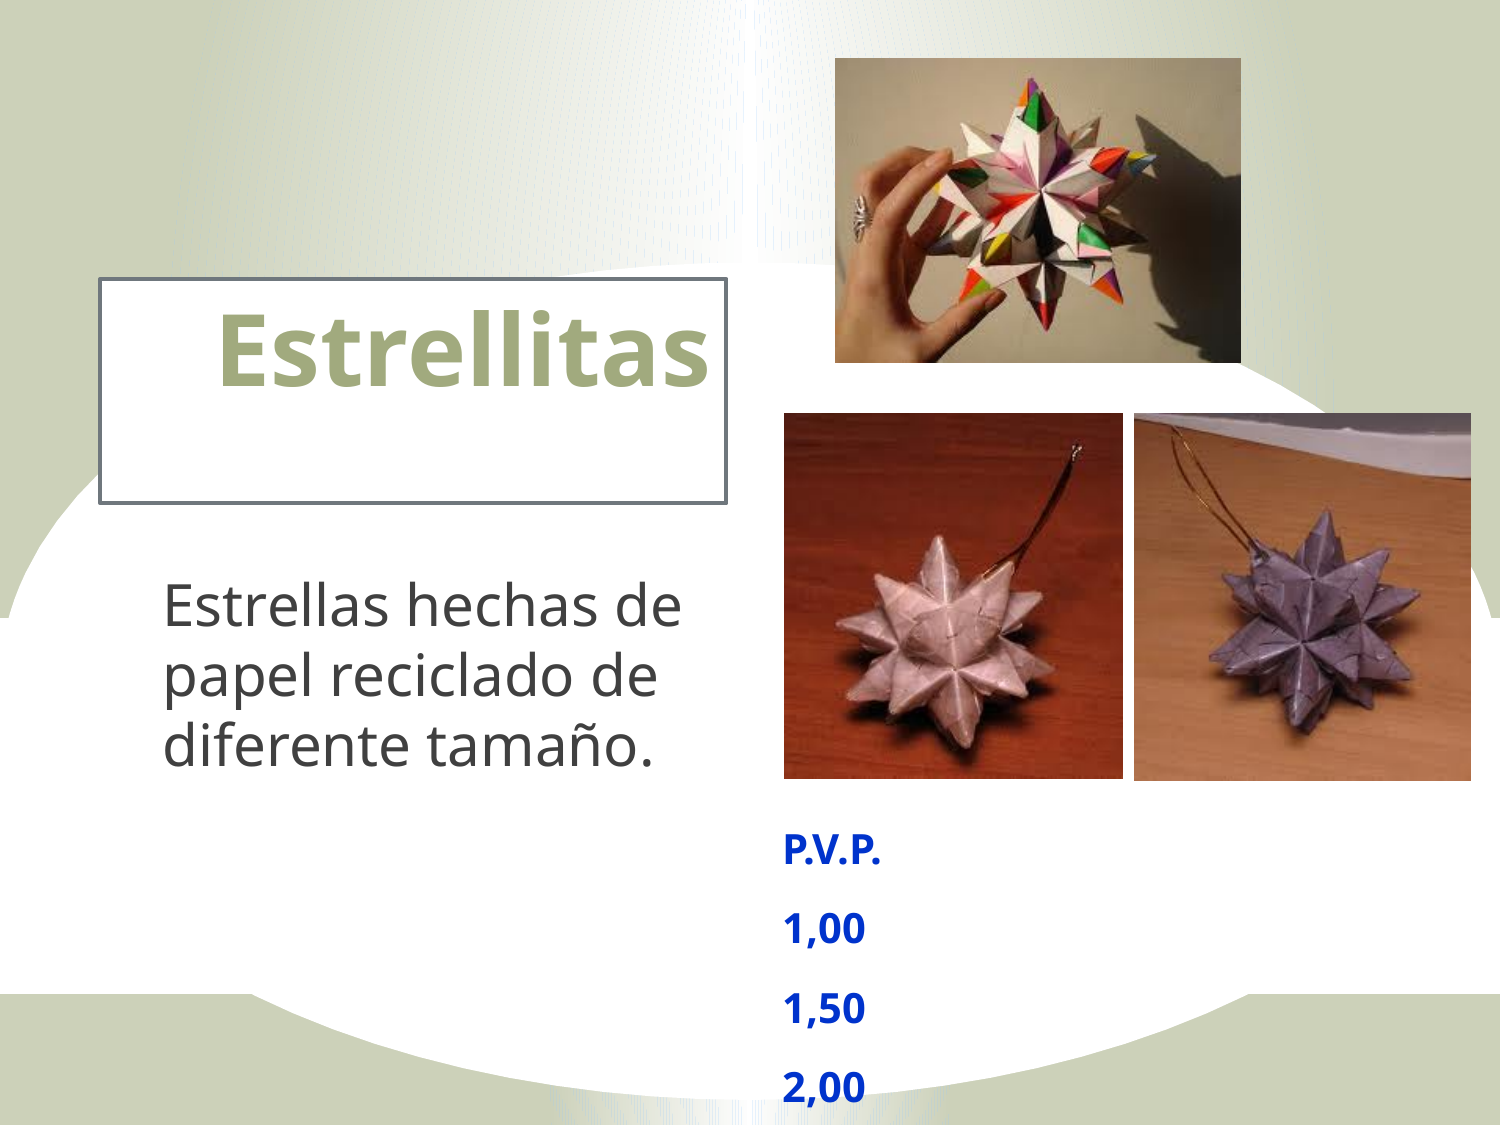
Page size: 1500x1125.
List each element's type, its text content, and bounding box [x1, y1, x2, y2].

title Estrellitas [100, 278, 727, 504]
picture [835, 58, 1241, 363]
picture [1134, 413, 1471, 781]
list Estrellas hechas de papel reciclado de diferente tamaño. [147, 561, 733, 1125]
list P.V.P. 1,00 1,50 2,00 [767, 0, 1427, 1120]
picture [784, 413, 1123, 779]
